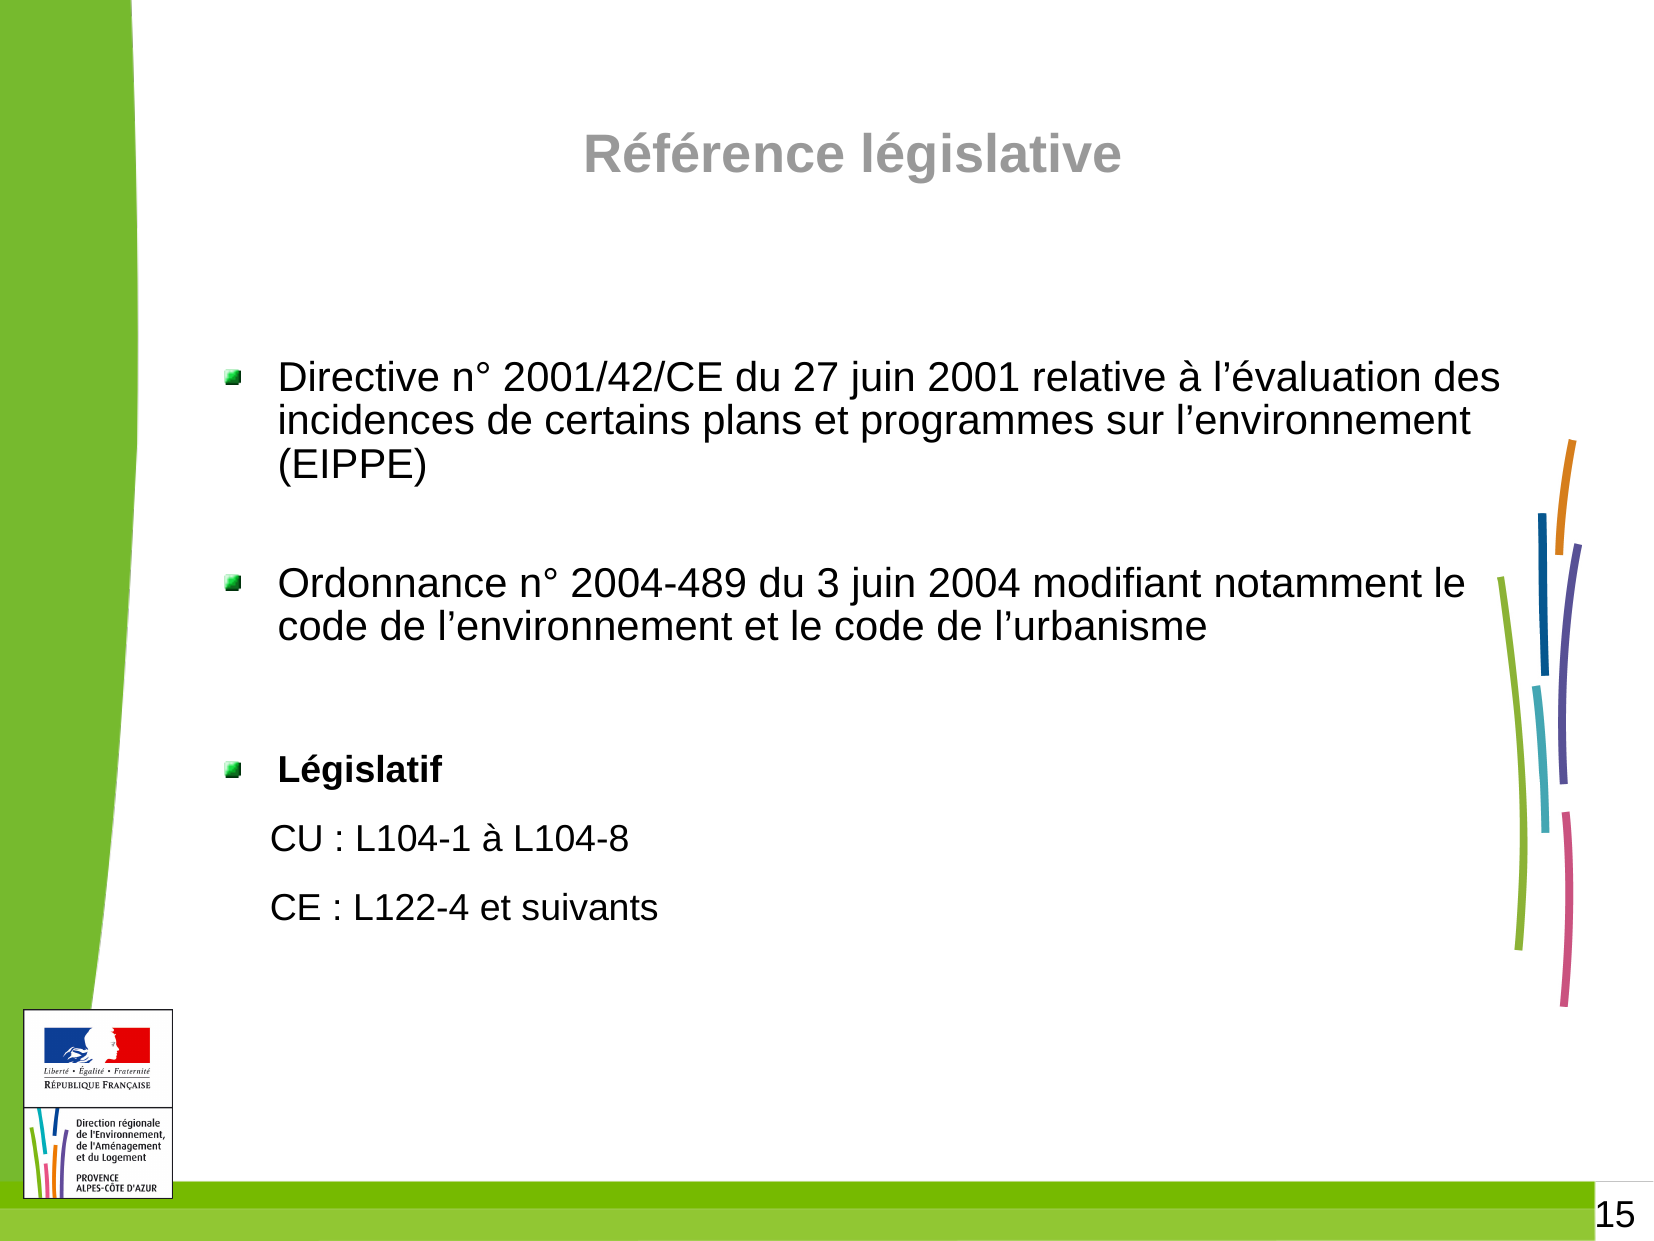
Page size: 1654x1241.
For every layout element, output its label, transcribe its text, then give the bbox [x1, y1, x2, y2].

list Directive n° 2001/42/CE du 27 juin 2001 relative à l’évaluation des incidences de certains plans et programmes sur l’environnement (EIPPE) Ordonnance n° 2004-489 du 3 juin 2004 modifiant notamment le code de l’environnement et le code de l’urbanisme Législatif CU : L104-1 à L104-8 CE : L122-4 et suivants [206, 354, 1536, 1063]
picture [0, 0, 1654, 1241]
title Référence législative [136, 56, 1571, 249]
